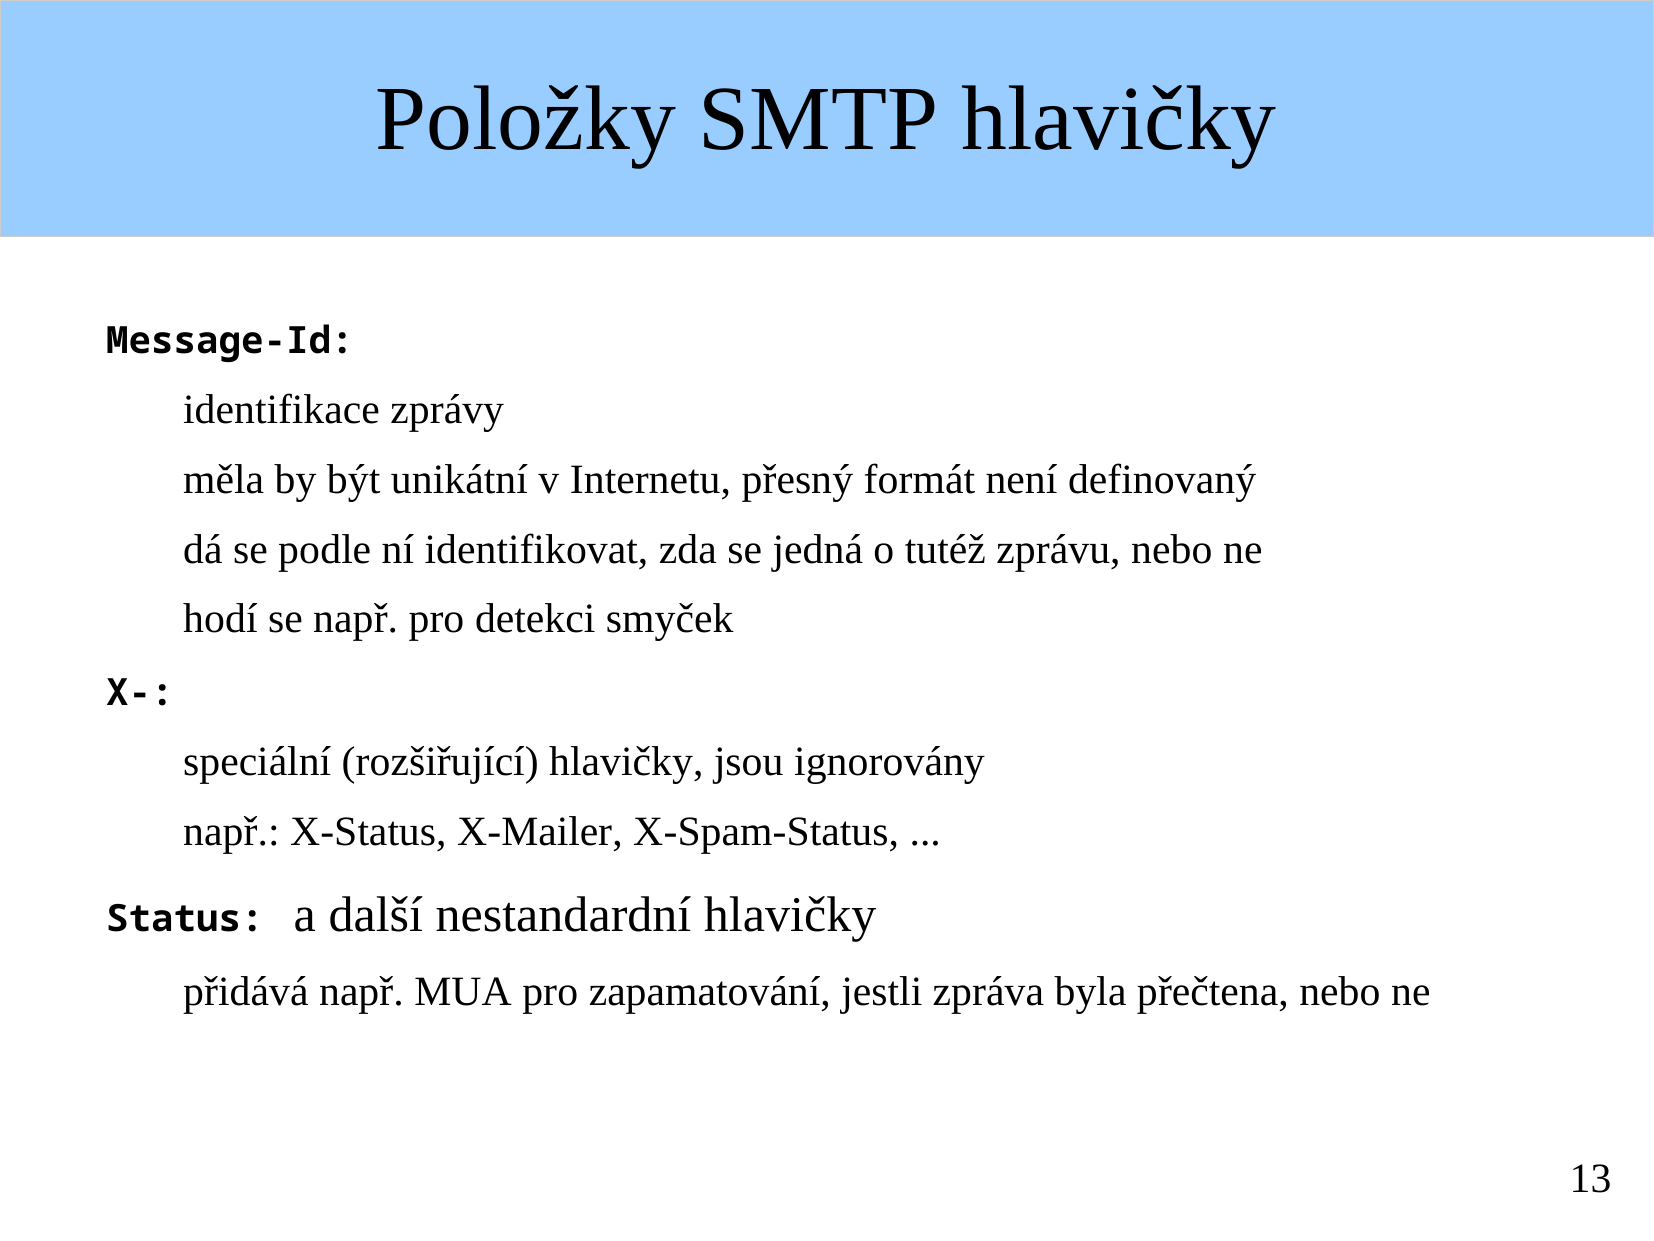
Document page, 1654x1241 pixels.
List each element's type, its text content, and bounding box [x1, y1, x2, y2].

list Message-Id: identifikace zprávy měla by být unikátní v Internetu, přesný formát není definovaný dá se podle ní identifikovat, zda se jedná o tutéž zprávu, nebo ne hodí se např. pro detekci smyček X-: speciální (rozšiřující) hlavičky, jsou ignorovány např.: X-Status, X-Mailer, X-Spam-Status, ... Status: a další nestandardní hlavičky přidává např. MUA pro zapamatování, jestli zpráva byla přečtena, nebo ne [88, 313, 1595, 1234]
title Položky SMTP hlavičky [0, 0, 1654, 237]
